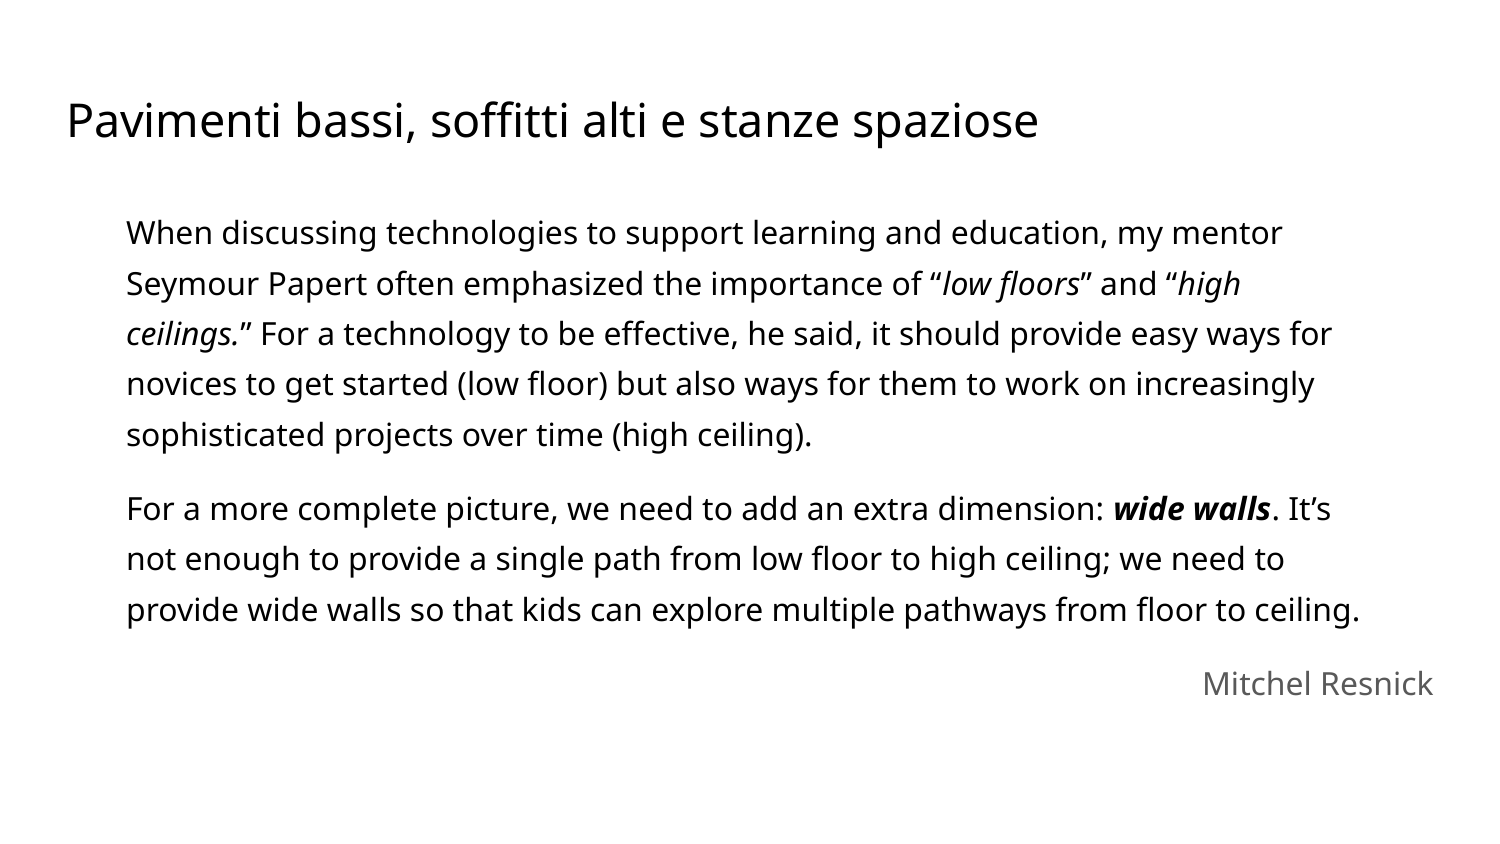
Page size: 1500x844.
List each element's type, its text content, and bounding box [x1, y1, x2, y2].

list When discussing technologies to support learning and education, my mentor Seymour Papert often emphasized the importance of “low floors” and “high ceilings.” For a technology to be effective, he said, it should provide easy ways for novices to get started (low floor) but also ways for them to work on increasingly sophisticated projects over time (high ceiling). For a more complete picture, we need to add an extra dimension: wide walls. It’s not enough to provide a single path from low floor to high ceiling; we need to provide wide walls so that kids can explore multiple pathways from floor to ceiling. Mitchel Resnick [51, 189, 1449, 750]
title Pavimenti bassi, soffitti alti e stanze spaziose [51, 72, 1449, 167]
